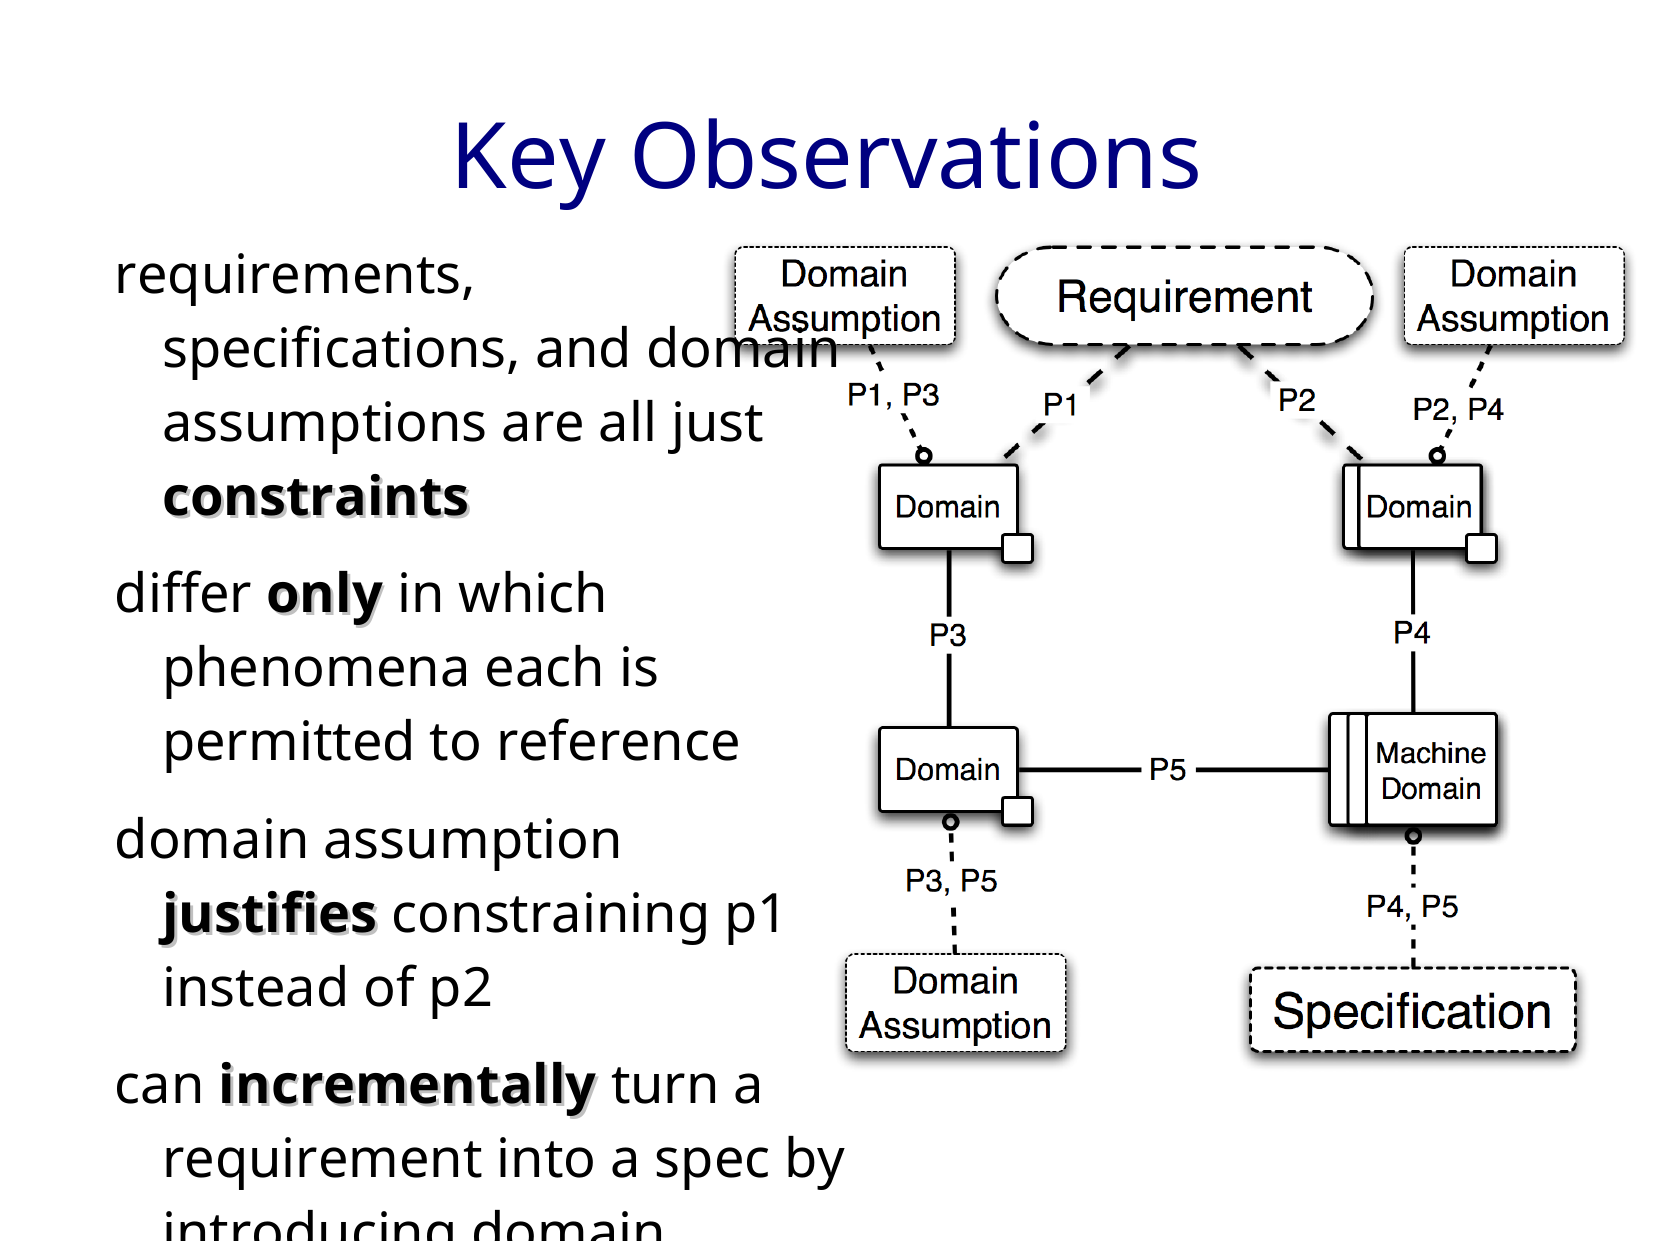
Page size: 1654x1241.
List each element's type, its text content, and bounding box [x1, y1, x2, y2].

title Key Observations [82, 49, 1571, 235]
picture [704, 222, 1654, 1089]
list requirements, specifications, and domain assumptions are all just constraints differ only in which phenomena each is permitted to reference domain assumption justifies constraining p1 instead of p2 can incrementally turn a requirement into a spec by introducing domain assumptions [20, 235, 847, 1190]
